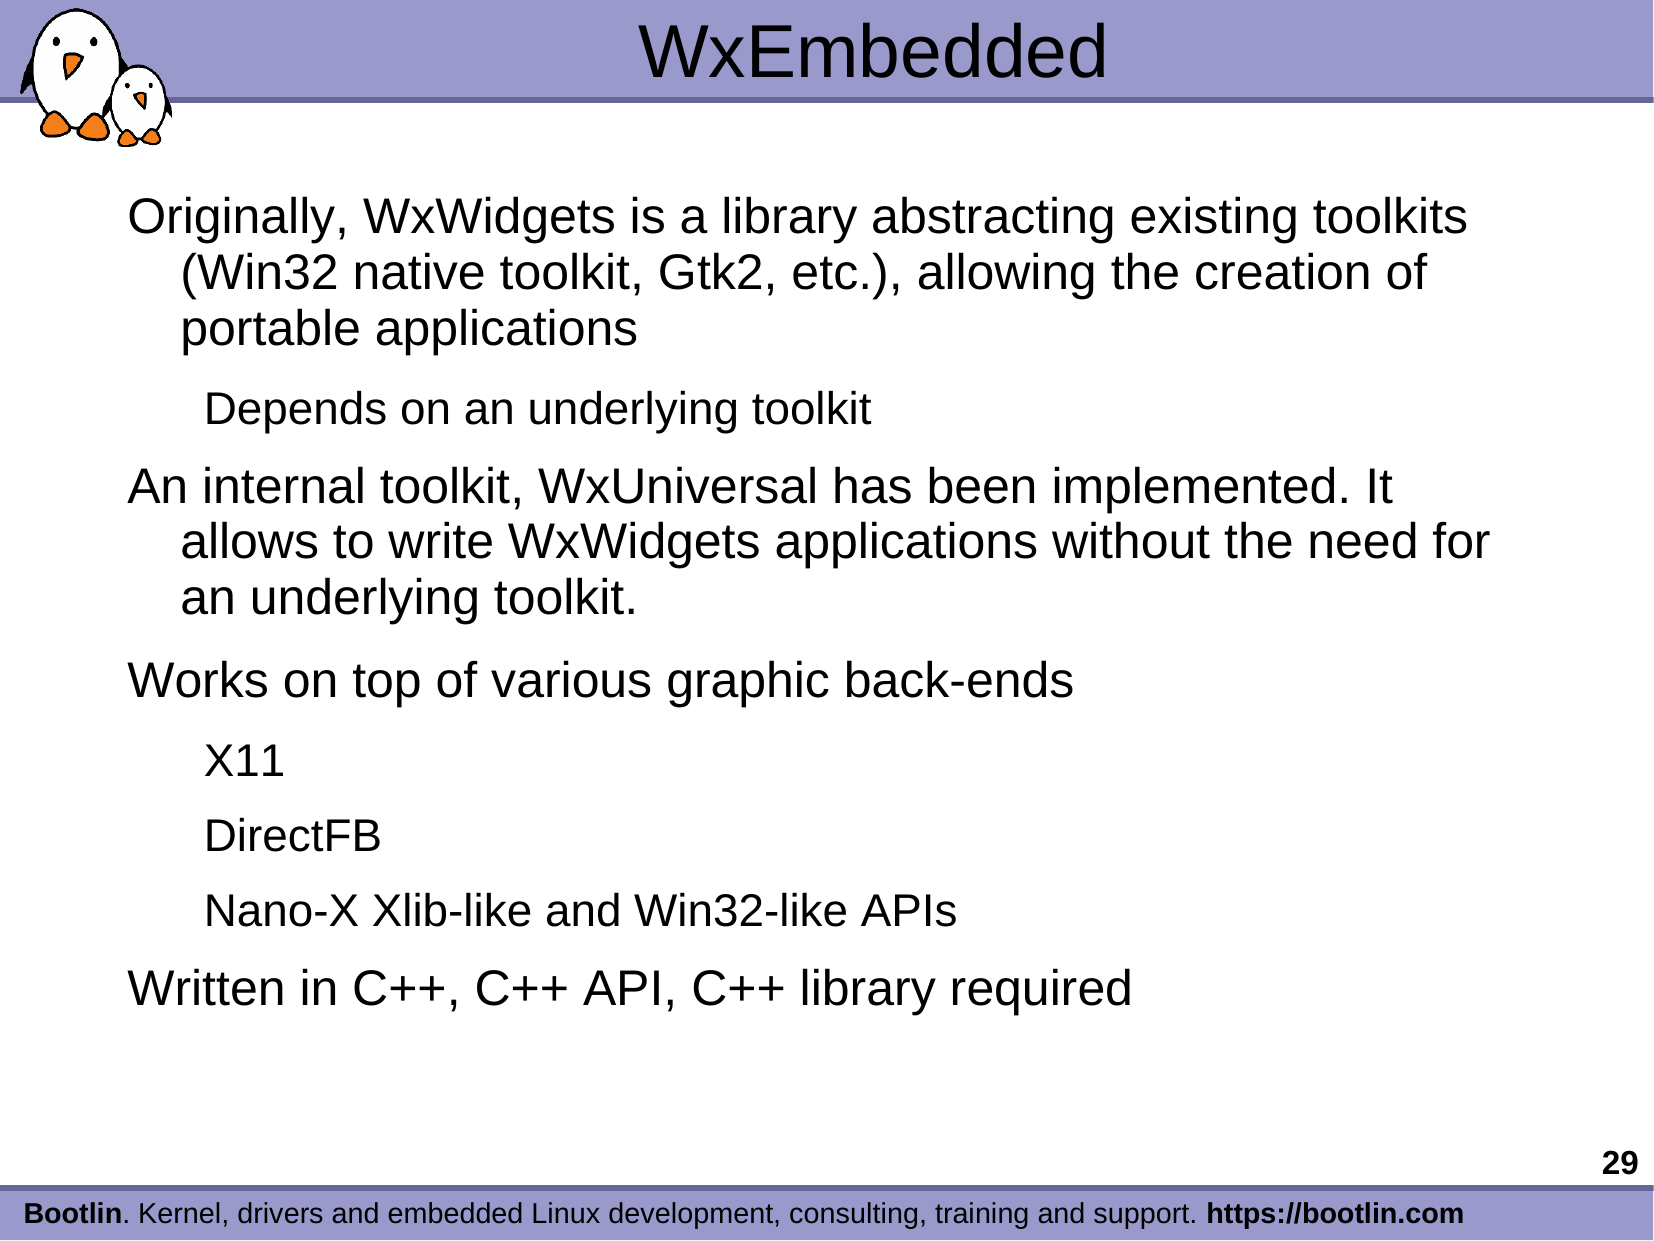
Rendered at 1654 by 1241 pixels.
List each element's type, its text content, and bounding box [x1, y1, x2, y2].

title WxEmbedded [197, 5, 1551, 97]
list Originally, WxWidgets is a library abstracting existing toolkits (Win32 native toolkit, Gtk2, etc.), allowing the creation of portable applications Depends on an underlying toolkit An internal toolkit, WxUniversal has been implemented. It allows to write WxWidgets applications without the need for an underlying toolkit. Works on top of various graphic back-ends X11 DirectFB Nano-X Xlib-like and Win32-like APIs Written in C++, C++ API, C++ library required [109, 188, 1522, 1089]
picture [20, 8, 172, 147]
